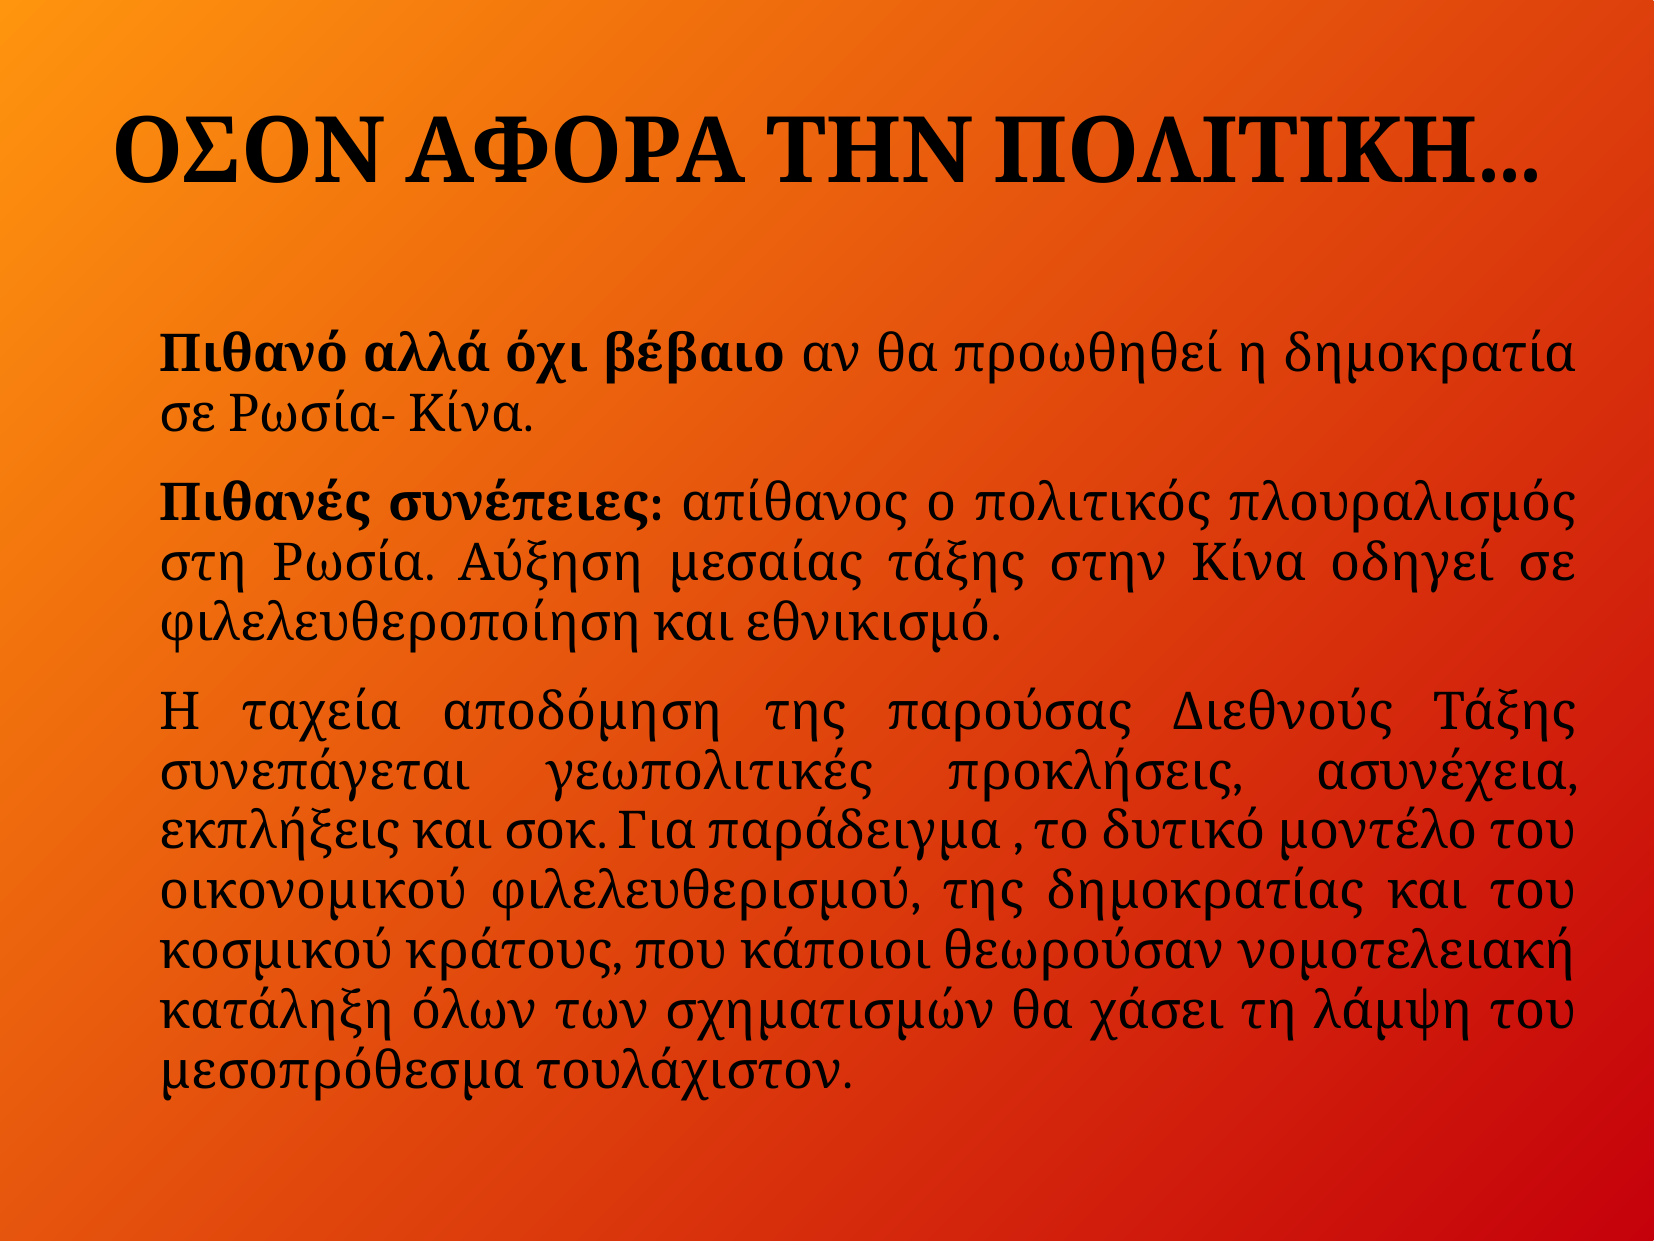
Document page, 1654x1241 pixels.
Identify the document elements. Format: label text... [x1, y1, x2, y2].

title ΟΣΟΝ ΑΦΟΡΑ ΤΗΝ ΠΟΛΙΤΙΚΗ... [82, 49, 1571, 257]
list Πιθανό αλλά όχι βέβαιο αν θα προωθηθεί η δημοκρατία σε Ρωσία- Κίνα. Πιθανές συνέπειες: απίθανος ο πολιτικός πλουραλισμός στη Ρωσία. Αύξηση μεσαίας τάξης στην Κίνα οδηγεί σε φιλελευθεροποίηση και εθνικισμό. Η ταχεία αποδόμηση της παρούσας Διεθνούς Τάξης συνεπάγεται γεωπολιτικές προκλήσεις, ασυνέχεια, εκπλήξεις και σοκ. Για παράδειγμα , το δυτικό μοντέλο του οικονομικού φιλελευθερισμού, της δημοκρατίας και του κοσμικού κράτους, που κάποιοι θεωρούσαν νομοτελειακή κατάληξη όλων των σχηματισμών θα χάσει τη λάμψη του μεσοπρόθεσμα τουλάχιστον. [88, 324, 1577, 1116]
